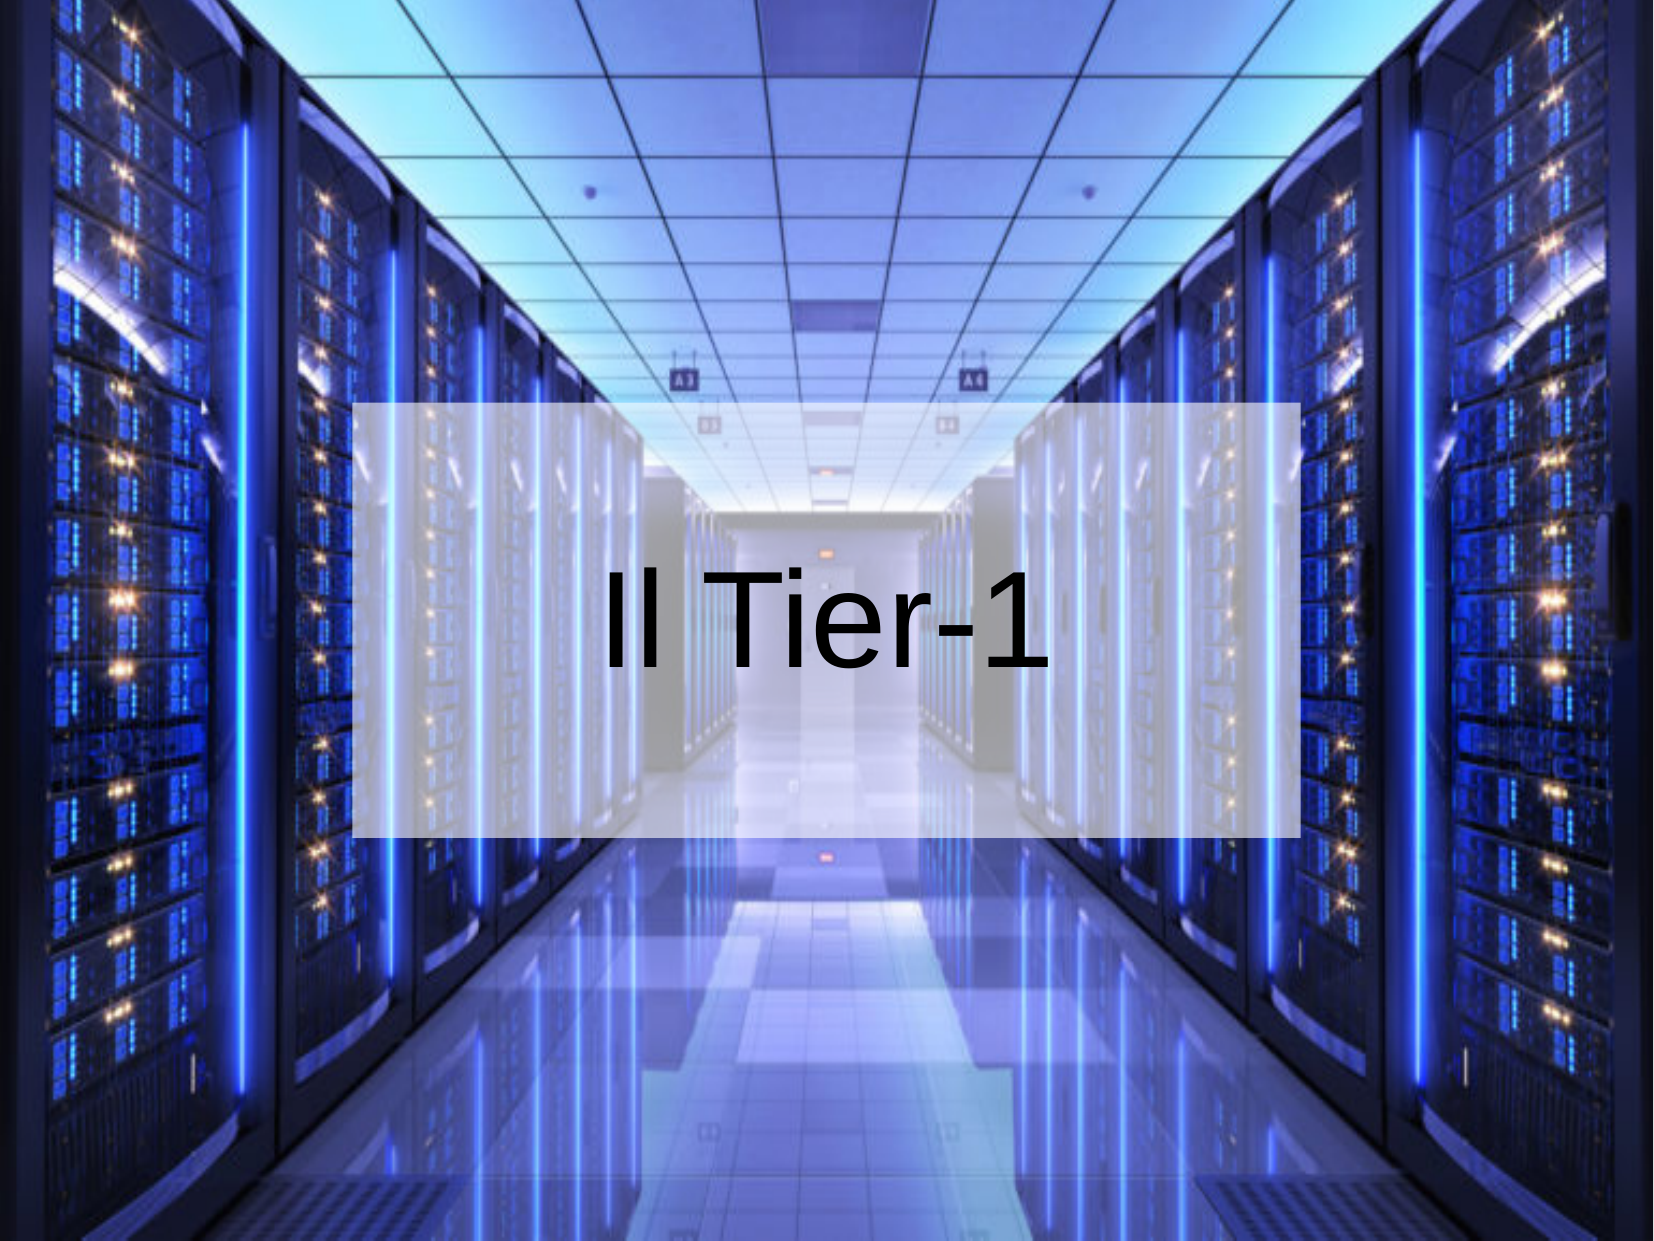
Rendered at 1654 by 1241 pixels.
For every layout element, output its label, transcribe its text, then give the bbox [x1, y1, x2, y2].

picture [0, 0, 1654, 1241]
subtitle Il Tier-1 [352, 402, 1301, 838]
